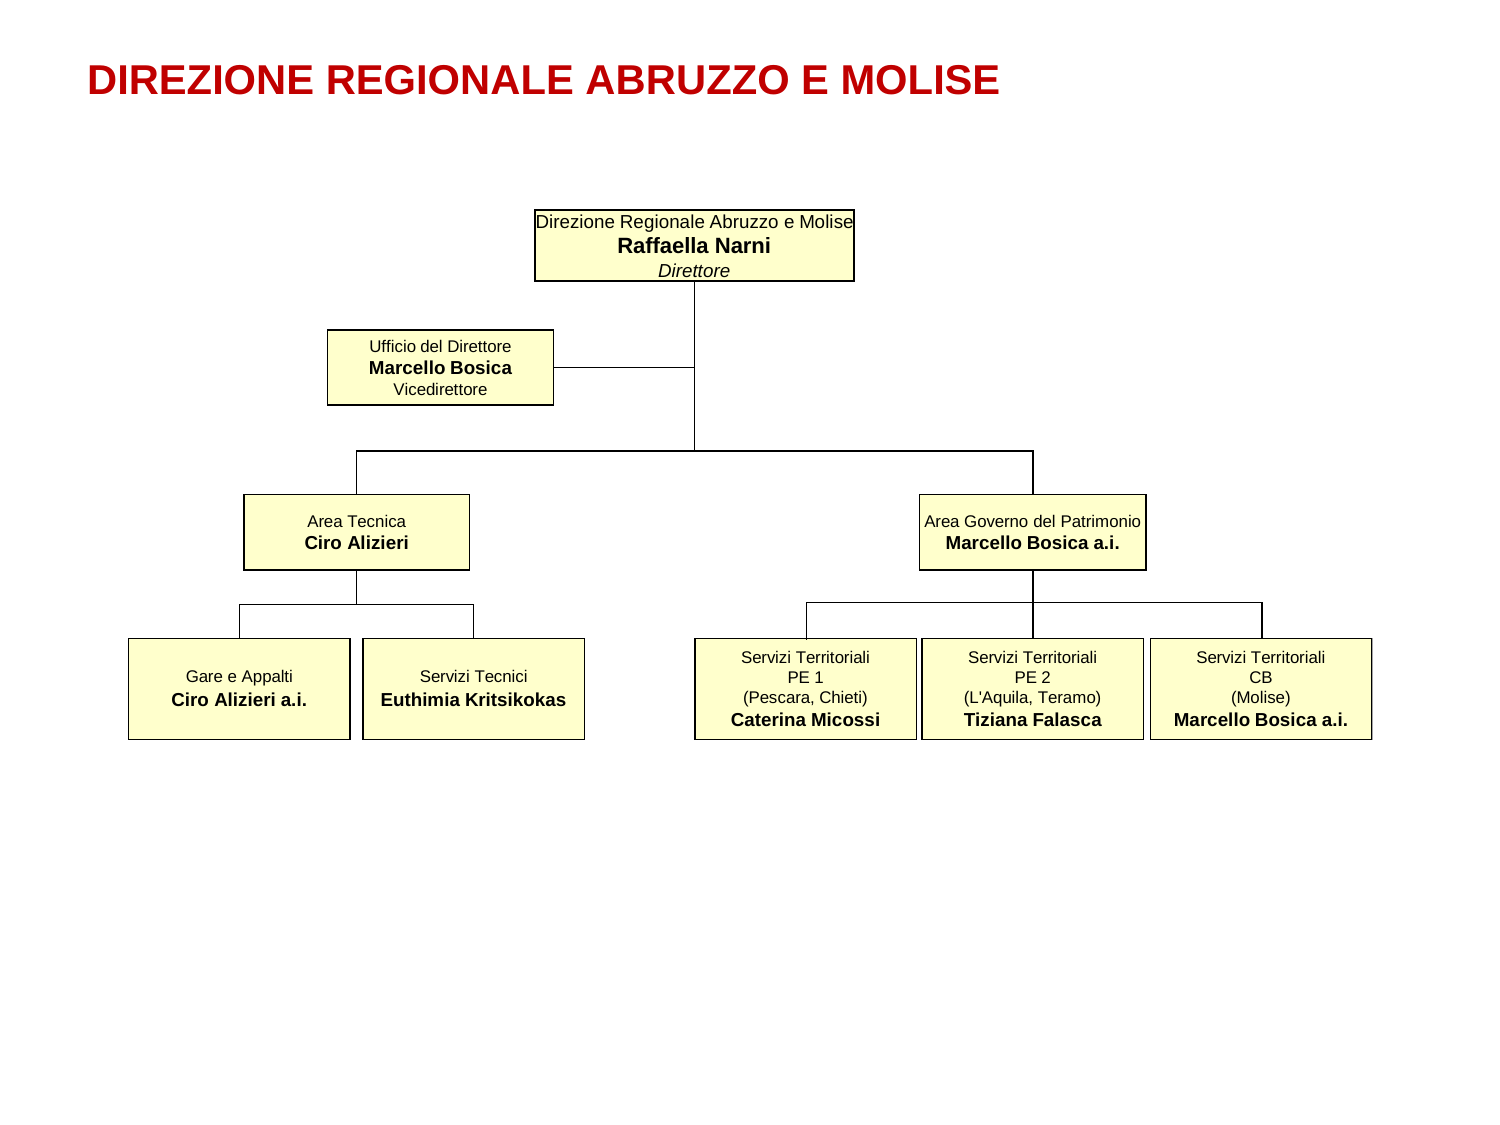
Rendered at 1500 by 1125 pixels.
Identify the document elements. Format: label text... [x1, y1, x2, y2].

picture [127, 204, 1373, 742]
text_box DIREZIONE REGIONALE ABRUZZO E MOLISE [72, 45, 1462, 128]
